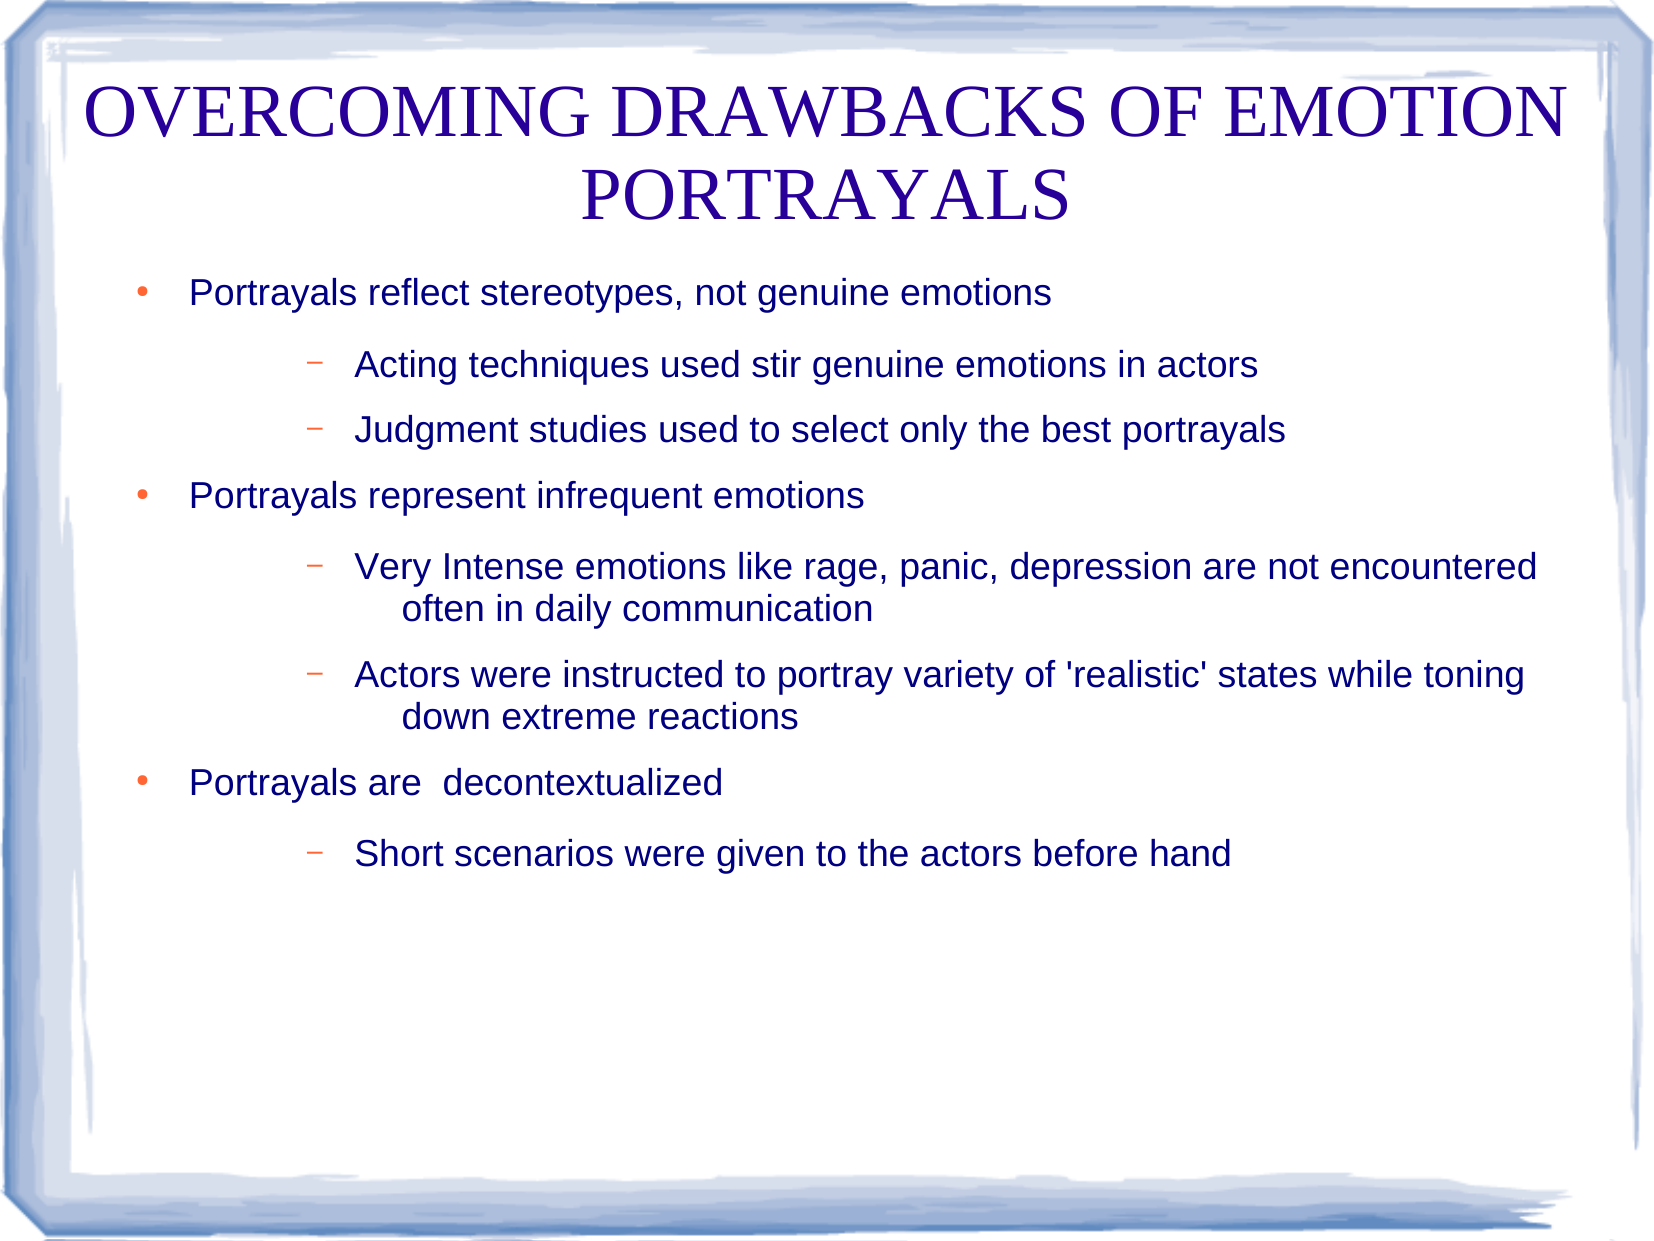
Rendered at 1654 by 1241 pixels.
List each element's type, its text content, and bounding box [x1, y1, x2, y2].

picture [0, 0, 1654, 1241]
list Portrayals reflect stereotypes, not genuine emotions Acting techniques used stir genuine emotions in actors Judgment studies used to select only the best portrayals Portrayals represent infrequent emotions Very Intense emotions like rage, panic, depression are not encountered often in daily communication Actors were instructed to portray variety of 'realistic' states while toning down extreme reactions Portrayals are decontextualized Short scenarios were given to the actors before hand [118, 271, 1571, 1048]
title OVERCOMING DRAWBACKS OF EMOTION PORTRAYALS [82, 49, 1571, 257]
